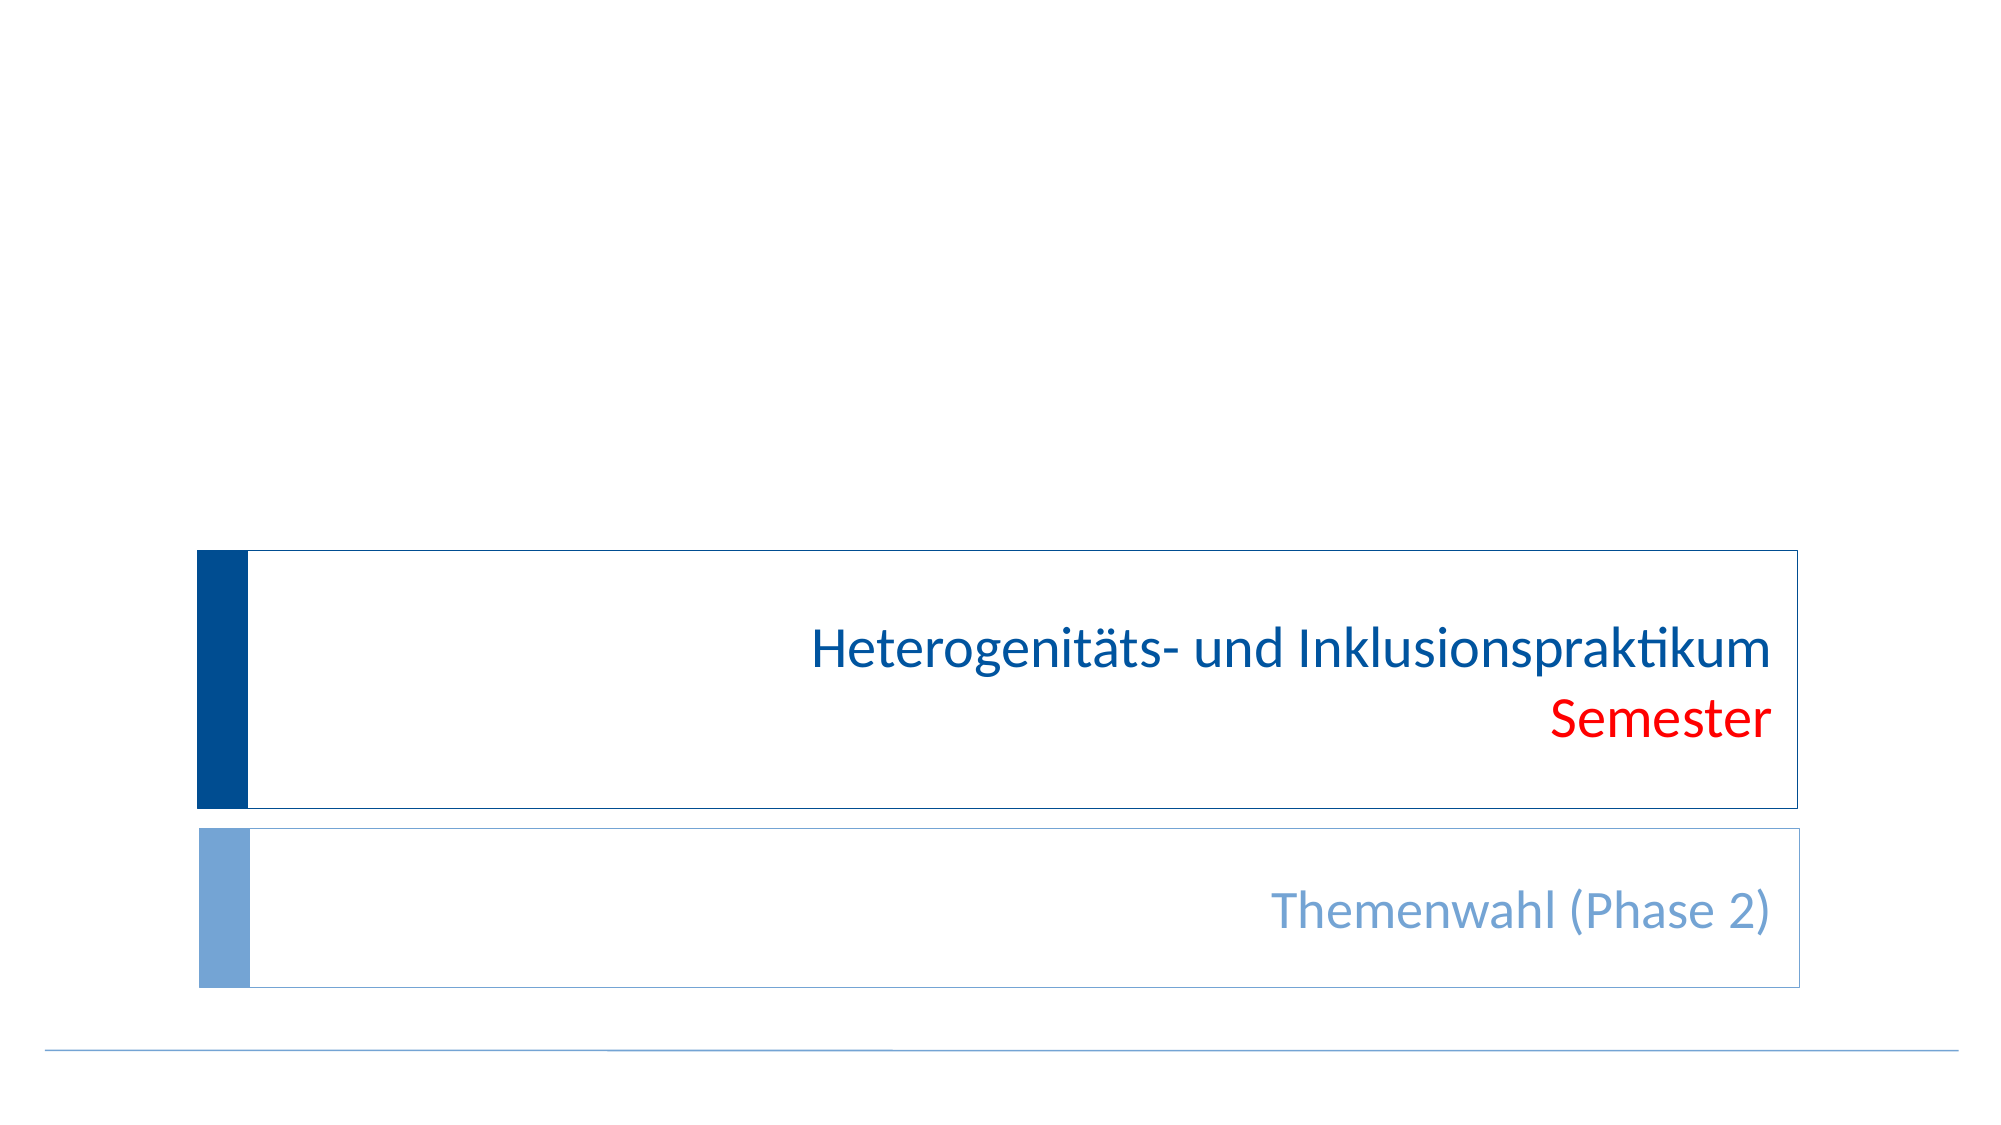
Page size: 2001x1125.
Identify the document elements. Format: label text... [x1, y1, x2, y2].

title Heterogenitäts- und Inklusionspraktikum Semester [259, 558, 1788, 801]
subtitle Themenwahl (Phase 2) [259, 837, 1788, 976]
